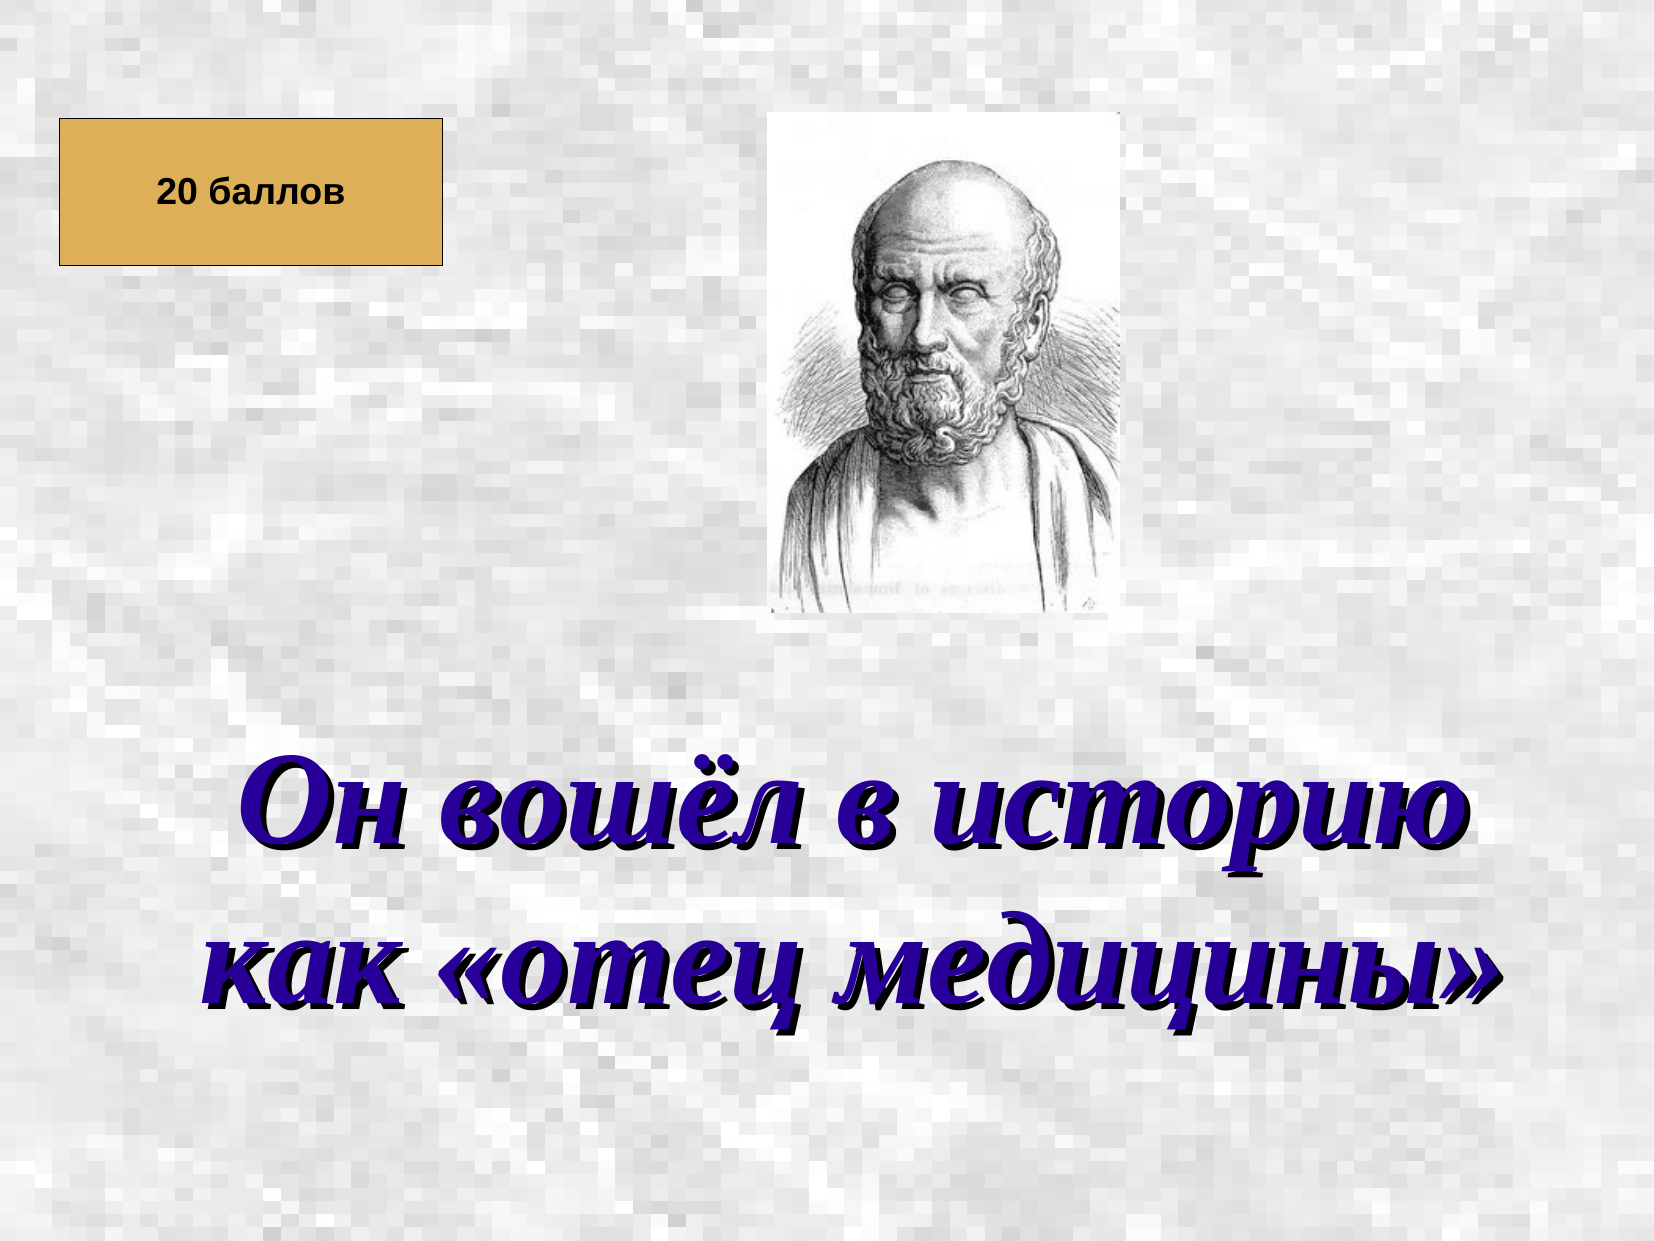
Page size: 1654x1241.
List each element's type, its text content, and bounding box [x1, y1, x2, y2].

picture [767, 112, 1120, 613]
text_box 20 баллов [59, 118, 443, 266]
title Он вошёл в историю как «отец медицины» [147, 709, 1560, 1032]
